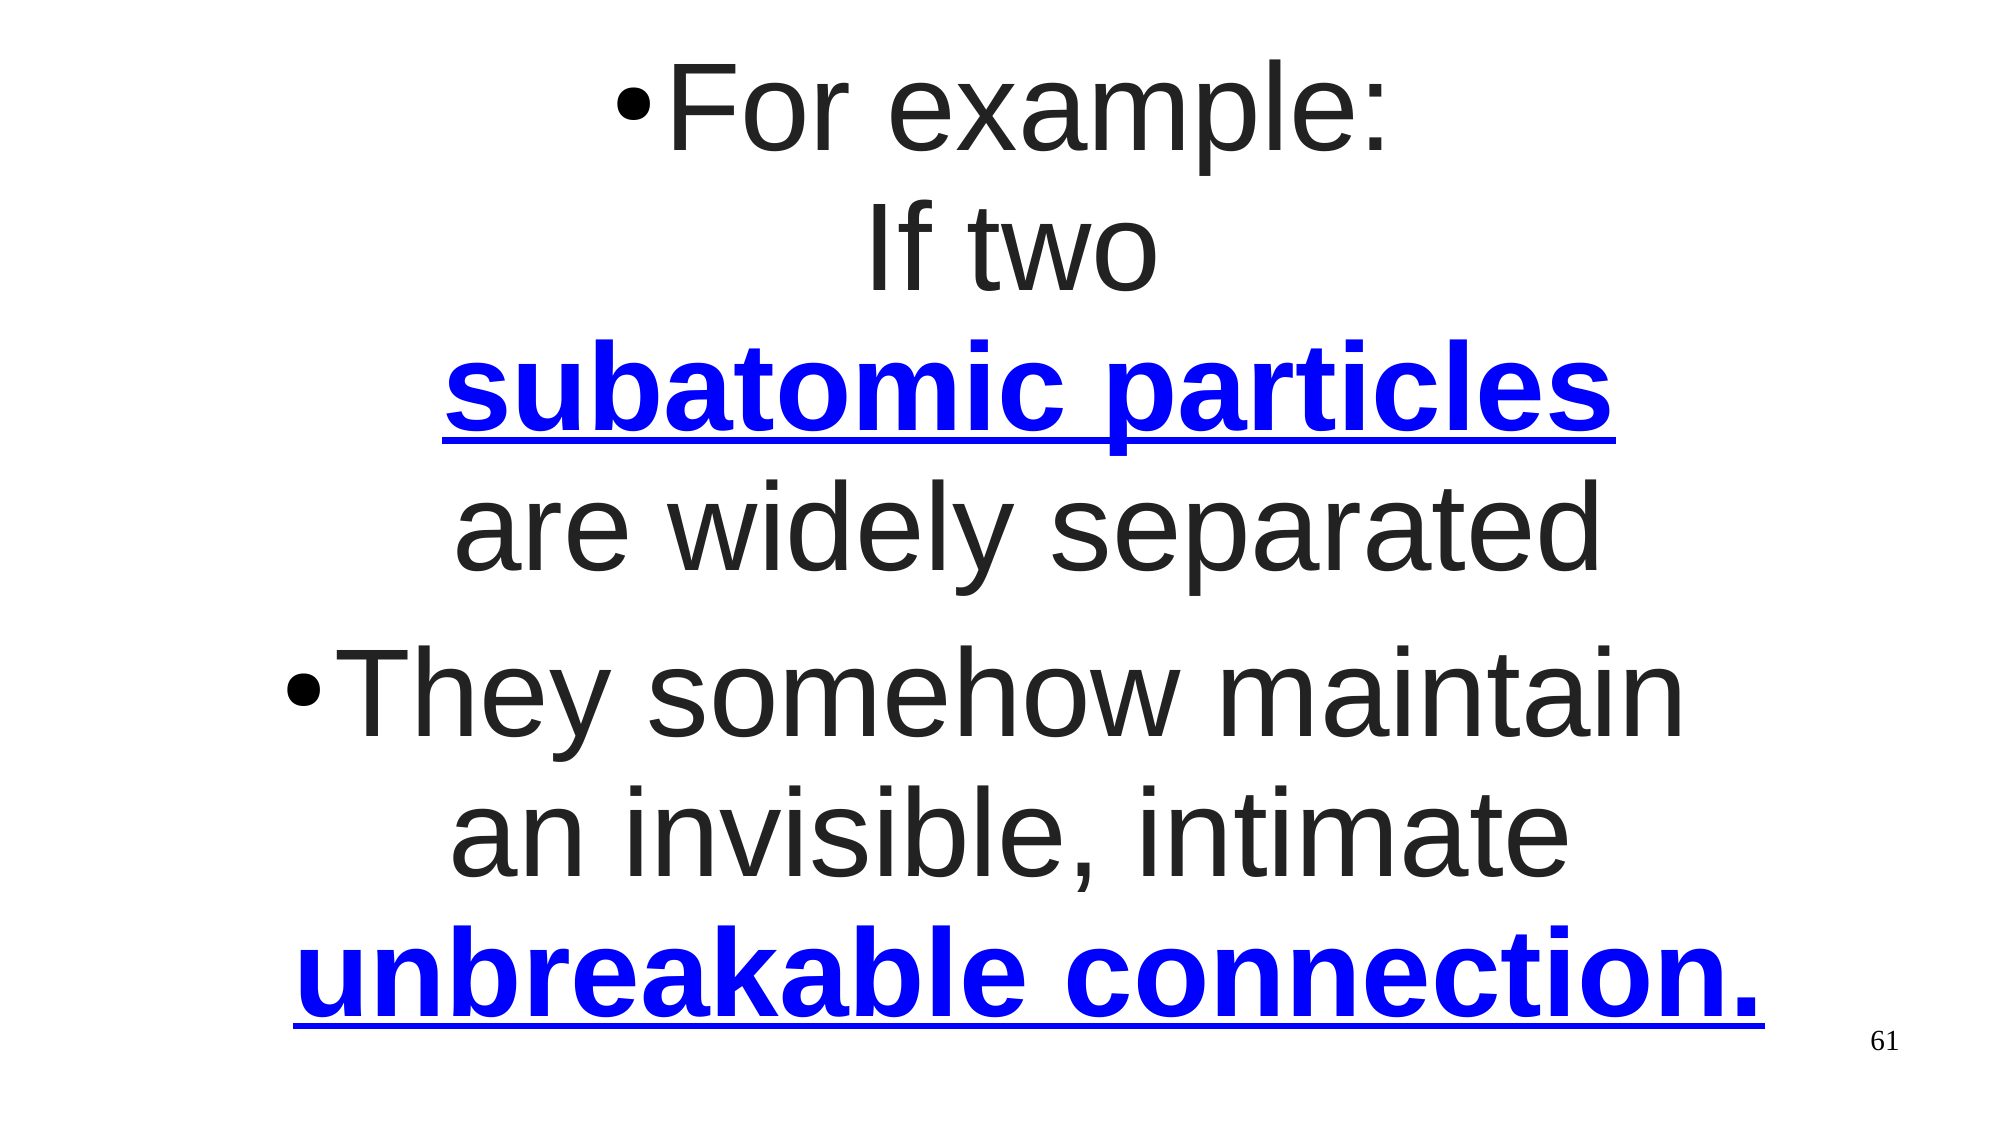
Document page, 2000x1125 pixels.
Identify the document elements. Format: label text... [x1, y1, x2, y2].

list For example: If two subatomic particles are widely separated They somehow maintain an invisible, intimate unbreakable connection. [37, 37, 1951, 1088]
